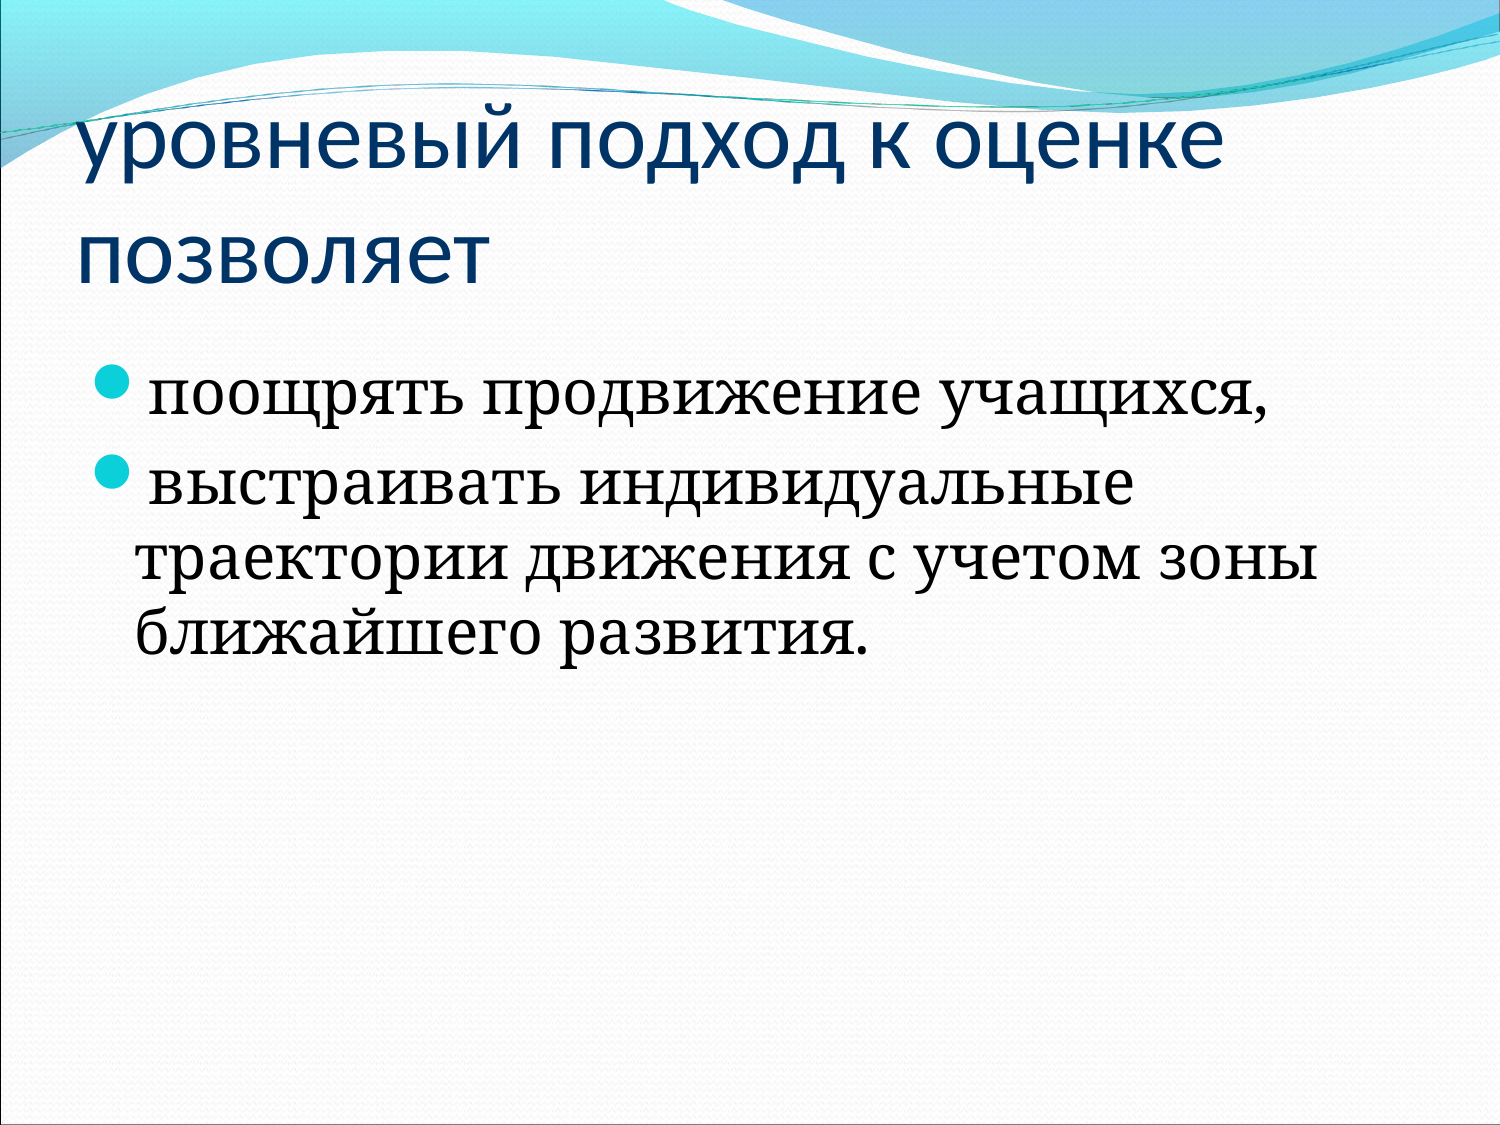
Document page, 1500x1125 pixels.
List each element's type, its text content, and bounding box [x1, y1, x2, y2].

list поощрять продвижение учащихся, выстраивать индивидуальные траектории движения с учетом зоны ближайшего развития. [75, 344, 1426, 1038]
picture [0, 0, 1500, 1125]
title уровневый подход к оценке позволяет [75, 65, 1426, 304]
